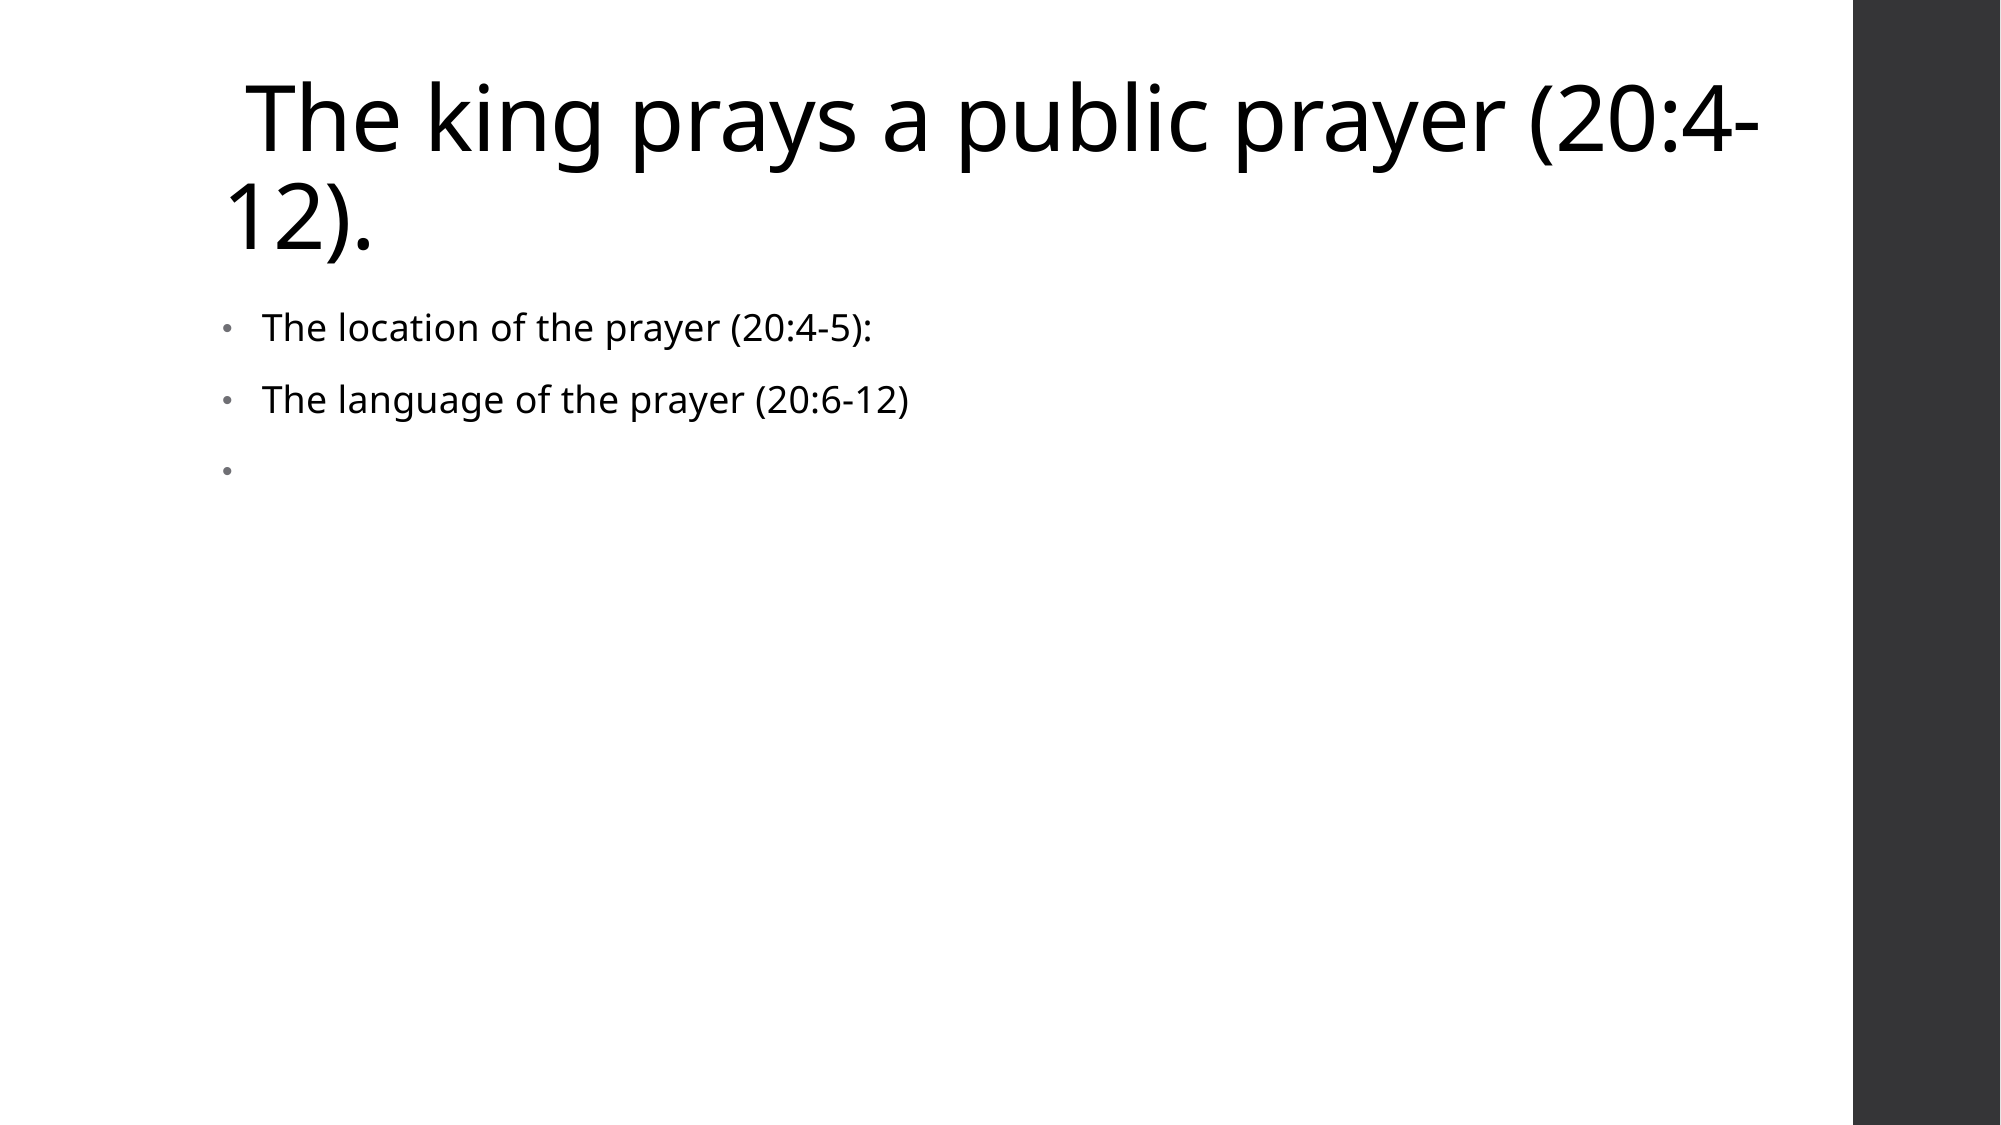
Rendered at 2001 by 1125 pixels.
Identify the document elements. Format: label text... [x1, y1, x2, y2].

list The location of the prayer (20:4-5): The language of the prayer (20:6-12) [206, 299, 1617, 1014]
title The king prays a public prayer (20:4-12). [206, 60, 1797, 278]
